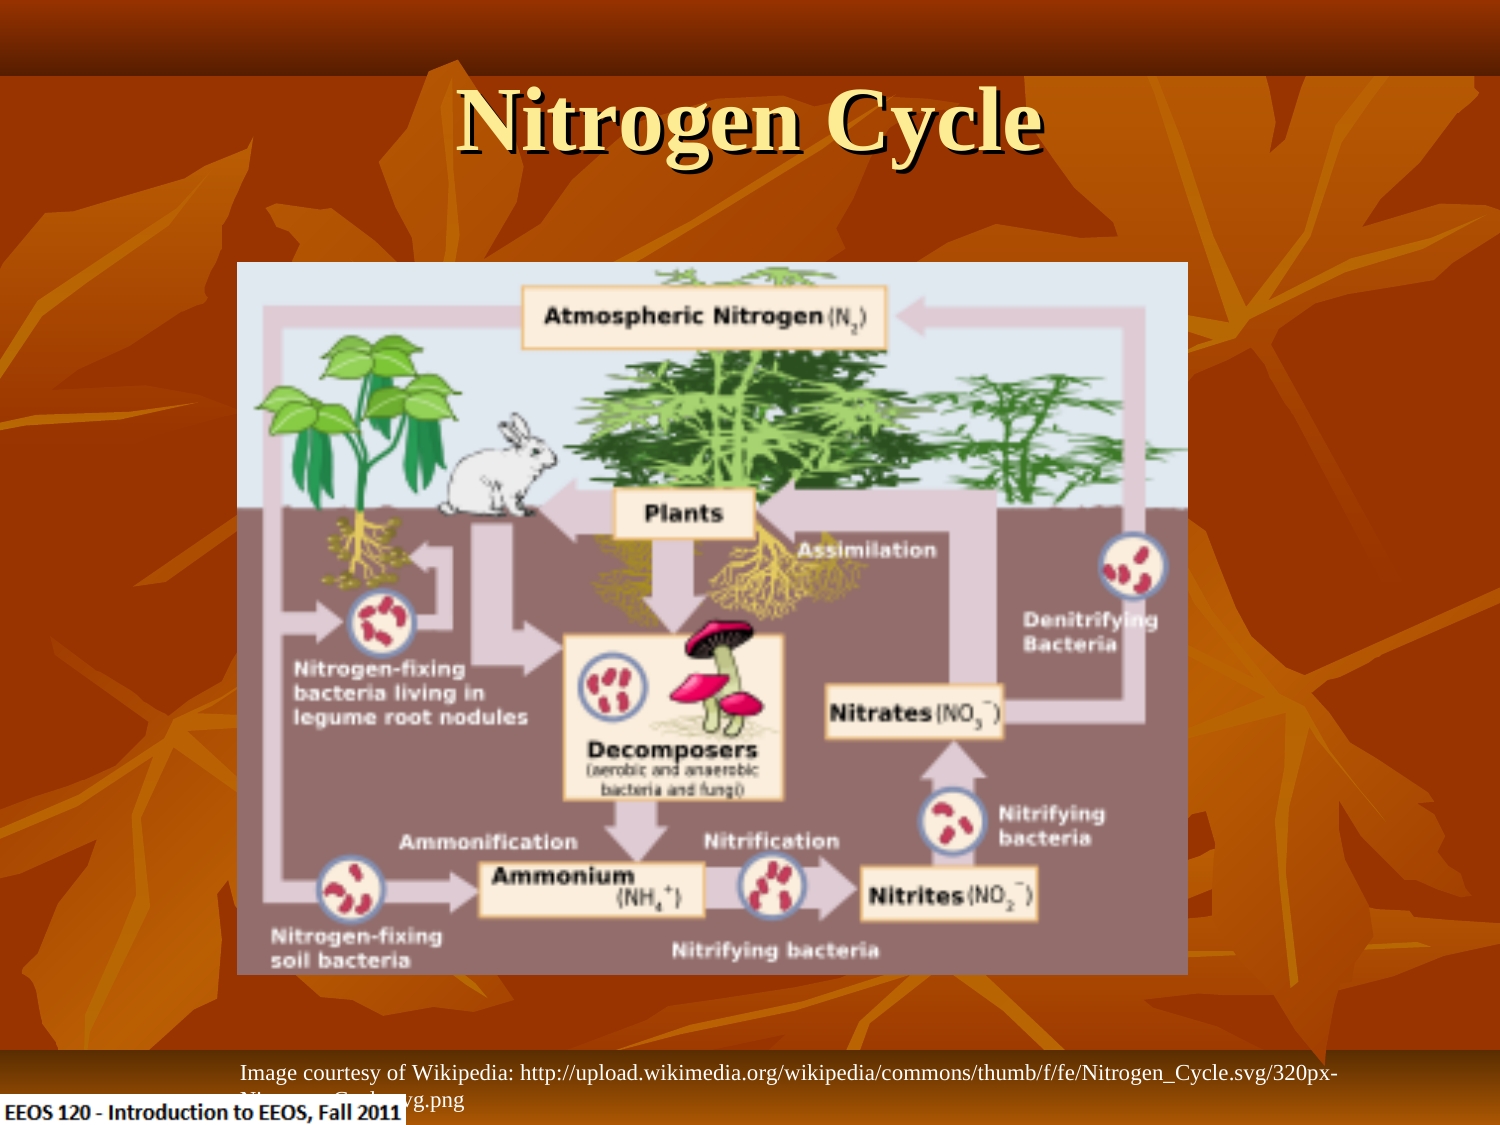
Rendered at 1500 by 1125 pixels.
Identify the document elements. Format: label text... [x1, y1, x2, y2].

list [75, 262, 1426, 1006]
picture [0, 1094, 406, 1125]
text_box Image courtesy of Wikipedia: http://upload.wikimedia.org/wikipedia/commons/thumb/f/fe/Nitrogen_Cycle.svg/320px-Nitrogen_Cycle.svg.png [224, 1049, 1450, 1121]
title Nitrogen Cycle [75, 0, 1426, 228]
picture [237, 262, 1188, 976]
